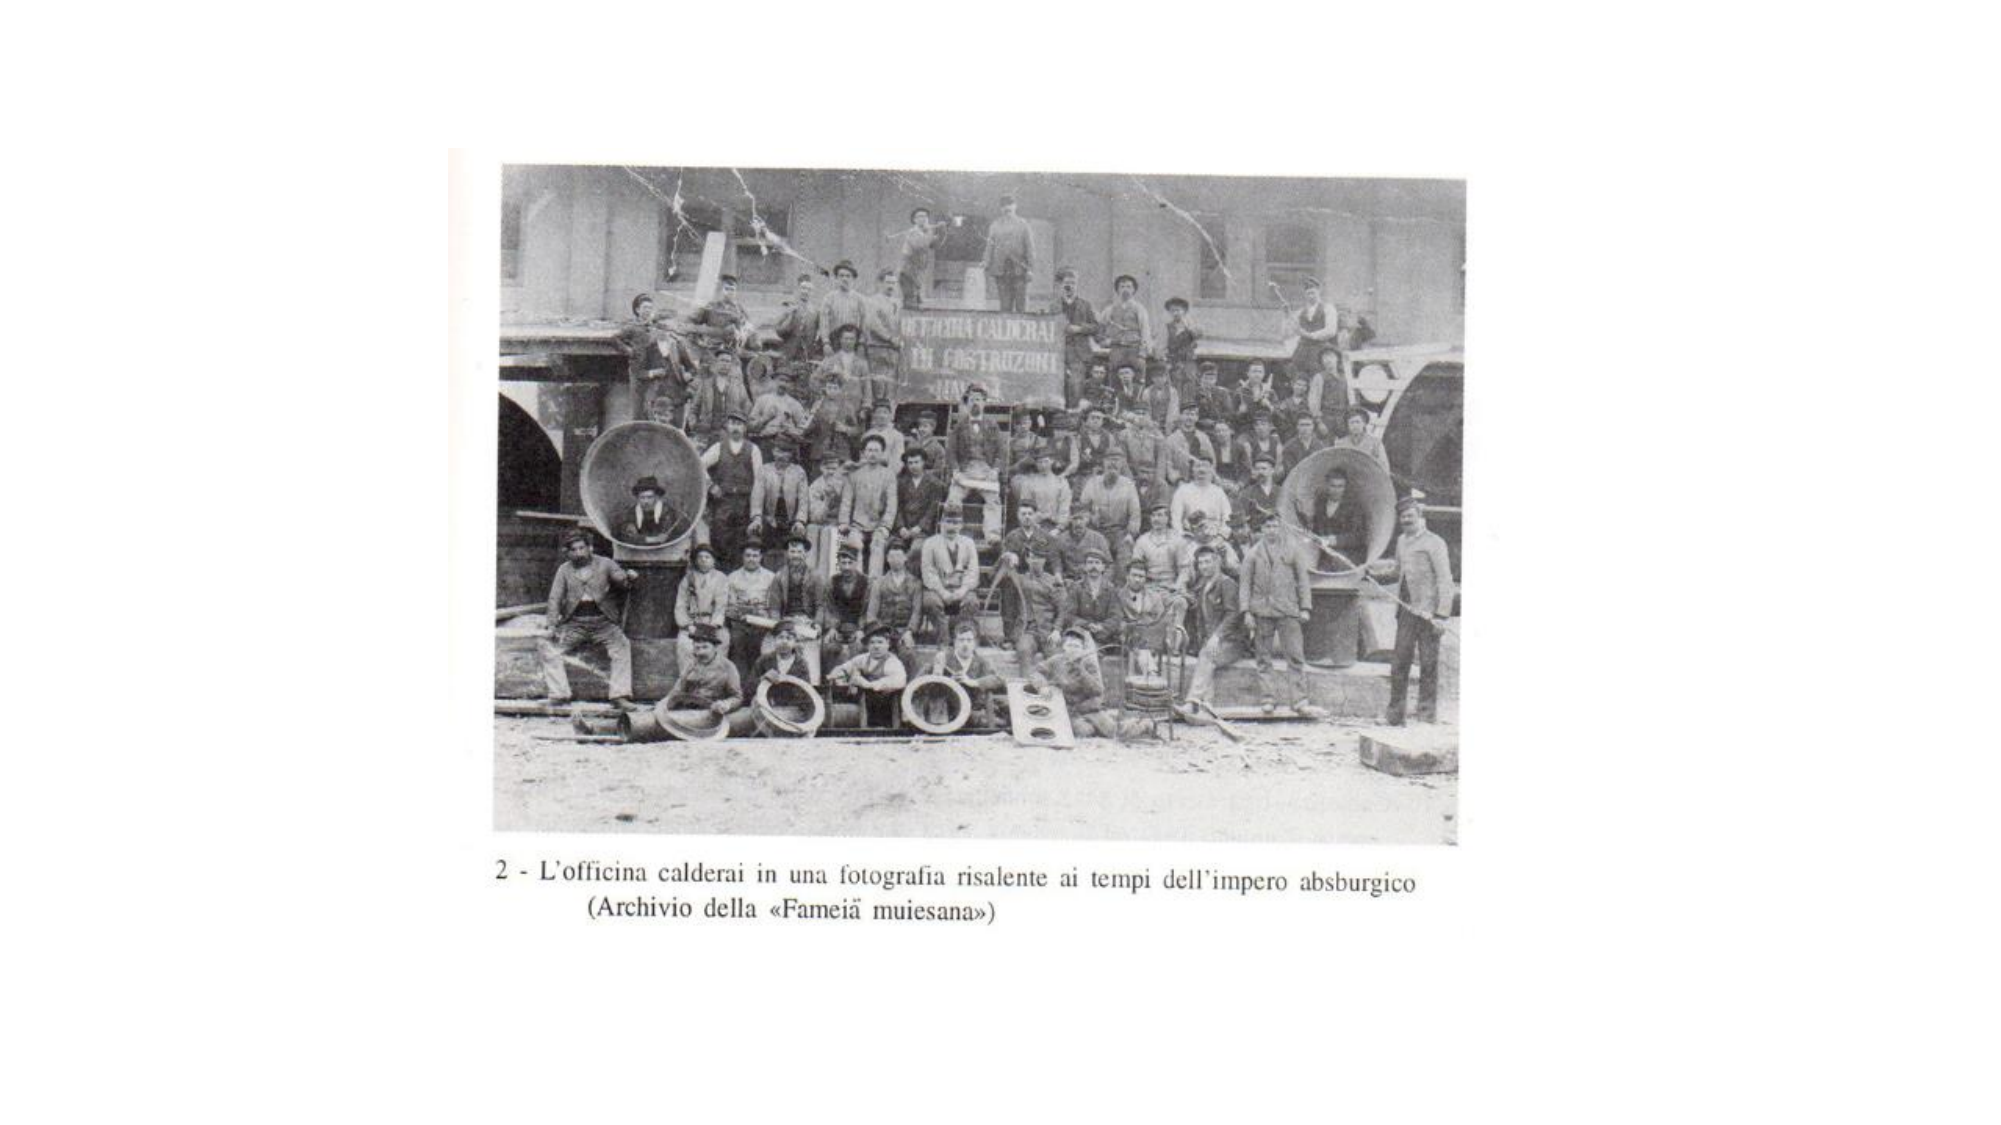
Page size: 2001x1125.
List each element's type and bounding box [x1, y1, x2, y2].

picture [448, 148, 1501, 965]
